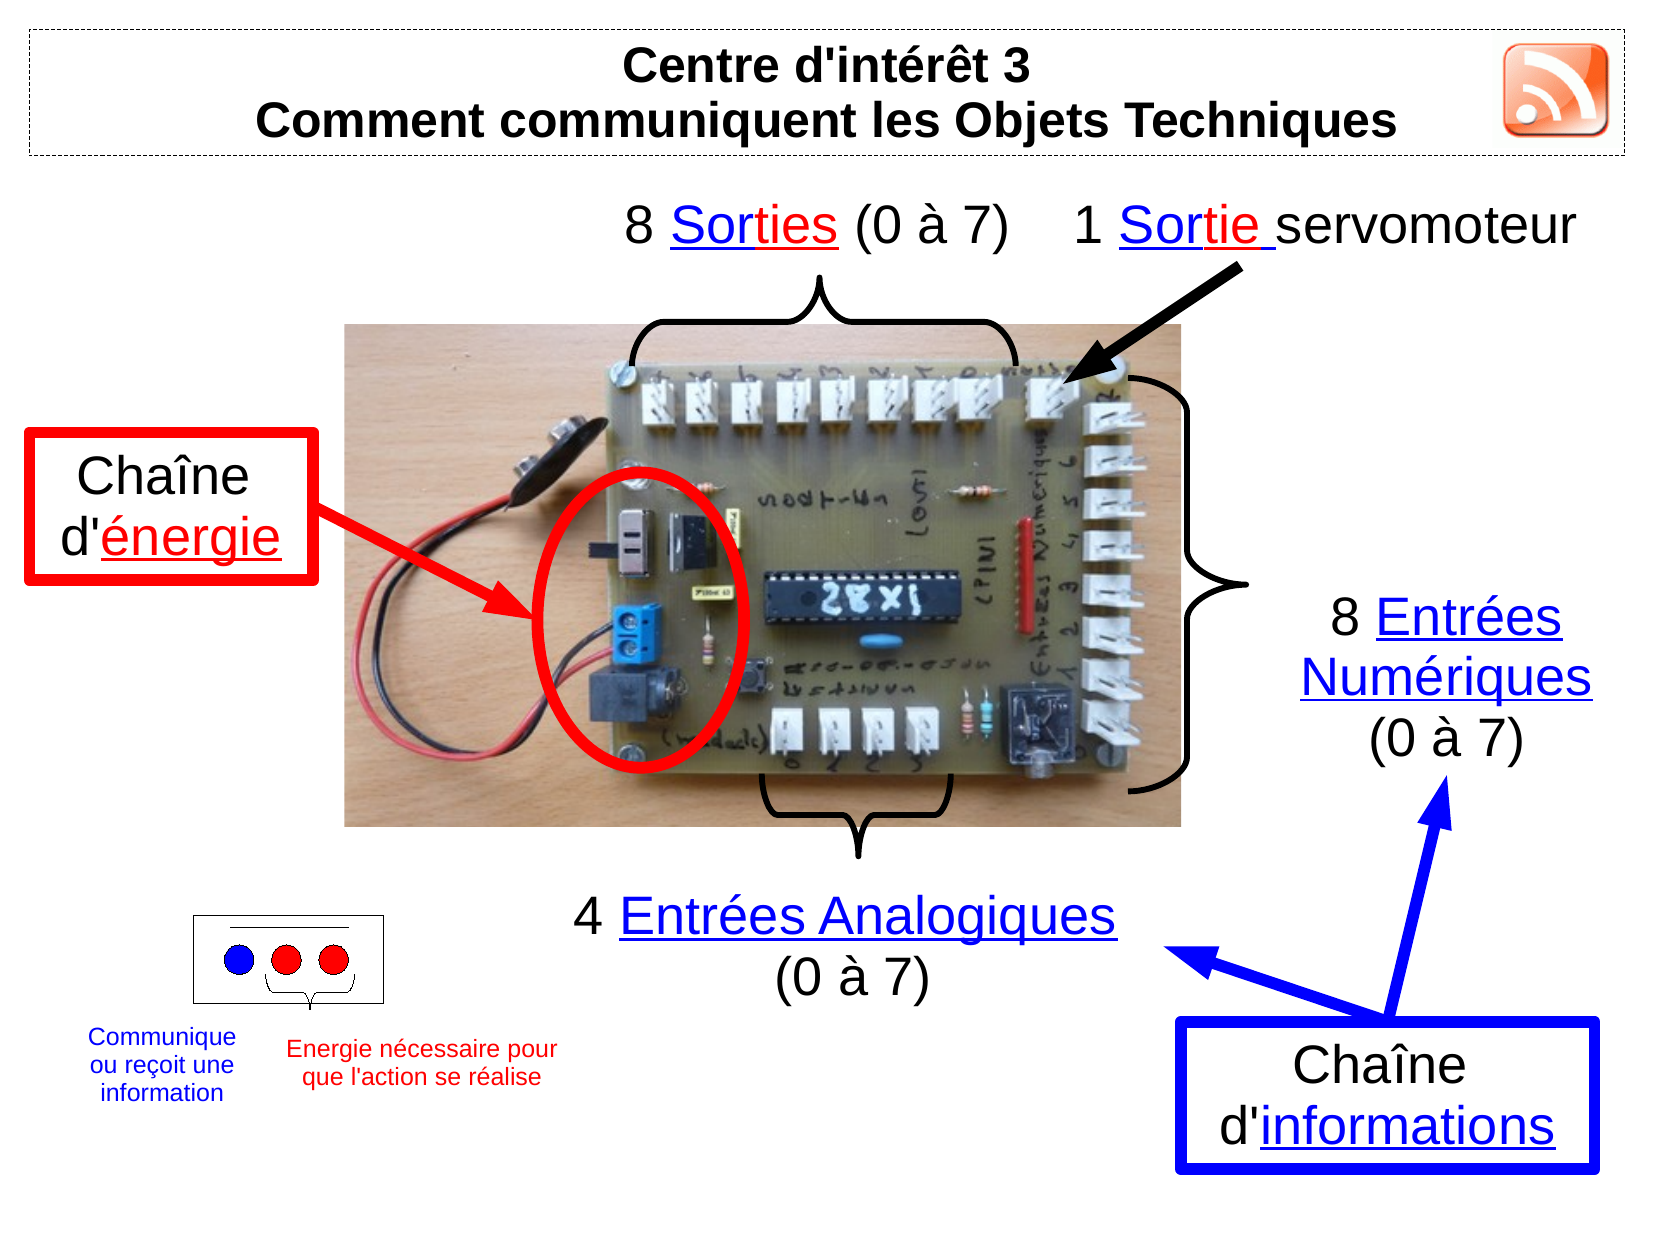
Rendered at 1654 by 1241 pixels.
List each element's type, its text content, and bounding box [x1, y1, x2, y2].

text_box 8 Sorties (0 à 7) [596, 187, 1040, 263]
text_box [318, 944, 349, 975]
text_box 1 Sortie servomoteur [1051, 187, 1601, 263]
picture [344, 324, 1182, 827]
text_box 4 Entrées Analogiques (0 à 7) [543, 878, 1164, 1015]
text_box [271, 944, 302, 975]
text_box Centre d'intérêt 3 Comment communiquent les Objets Techniques [29, 29, 1625, 156]
text_box Chaîne d'énergie [29, 432, 313, 581]
text_box Chaîne d'informations [1181, 1021, 1595, 1170]
picture [544, 479, 738, 761]
text_box Energie nécessaire pour que l'action se réalise [253, 1027, 591, 1098]
text_box [224, 944, 254, 975]
text_box Communique ou reçoit une information [59, 1015, 266, 1114]
text_box 8 Entrées Numériques (0 à 7) [1269, 578, 1625, 776]
